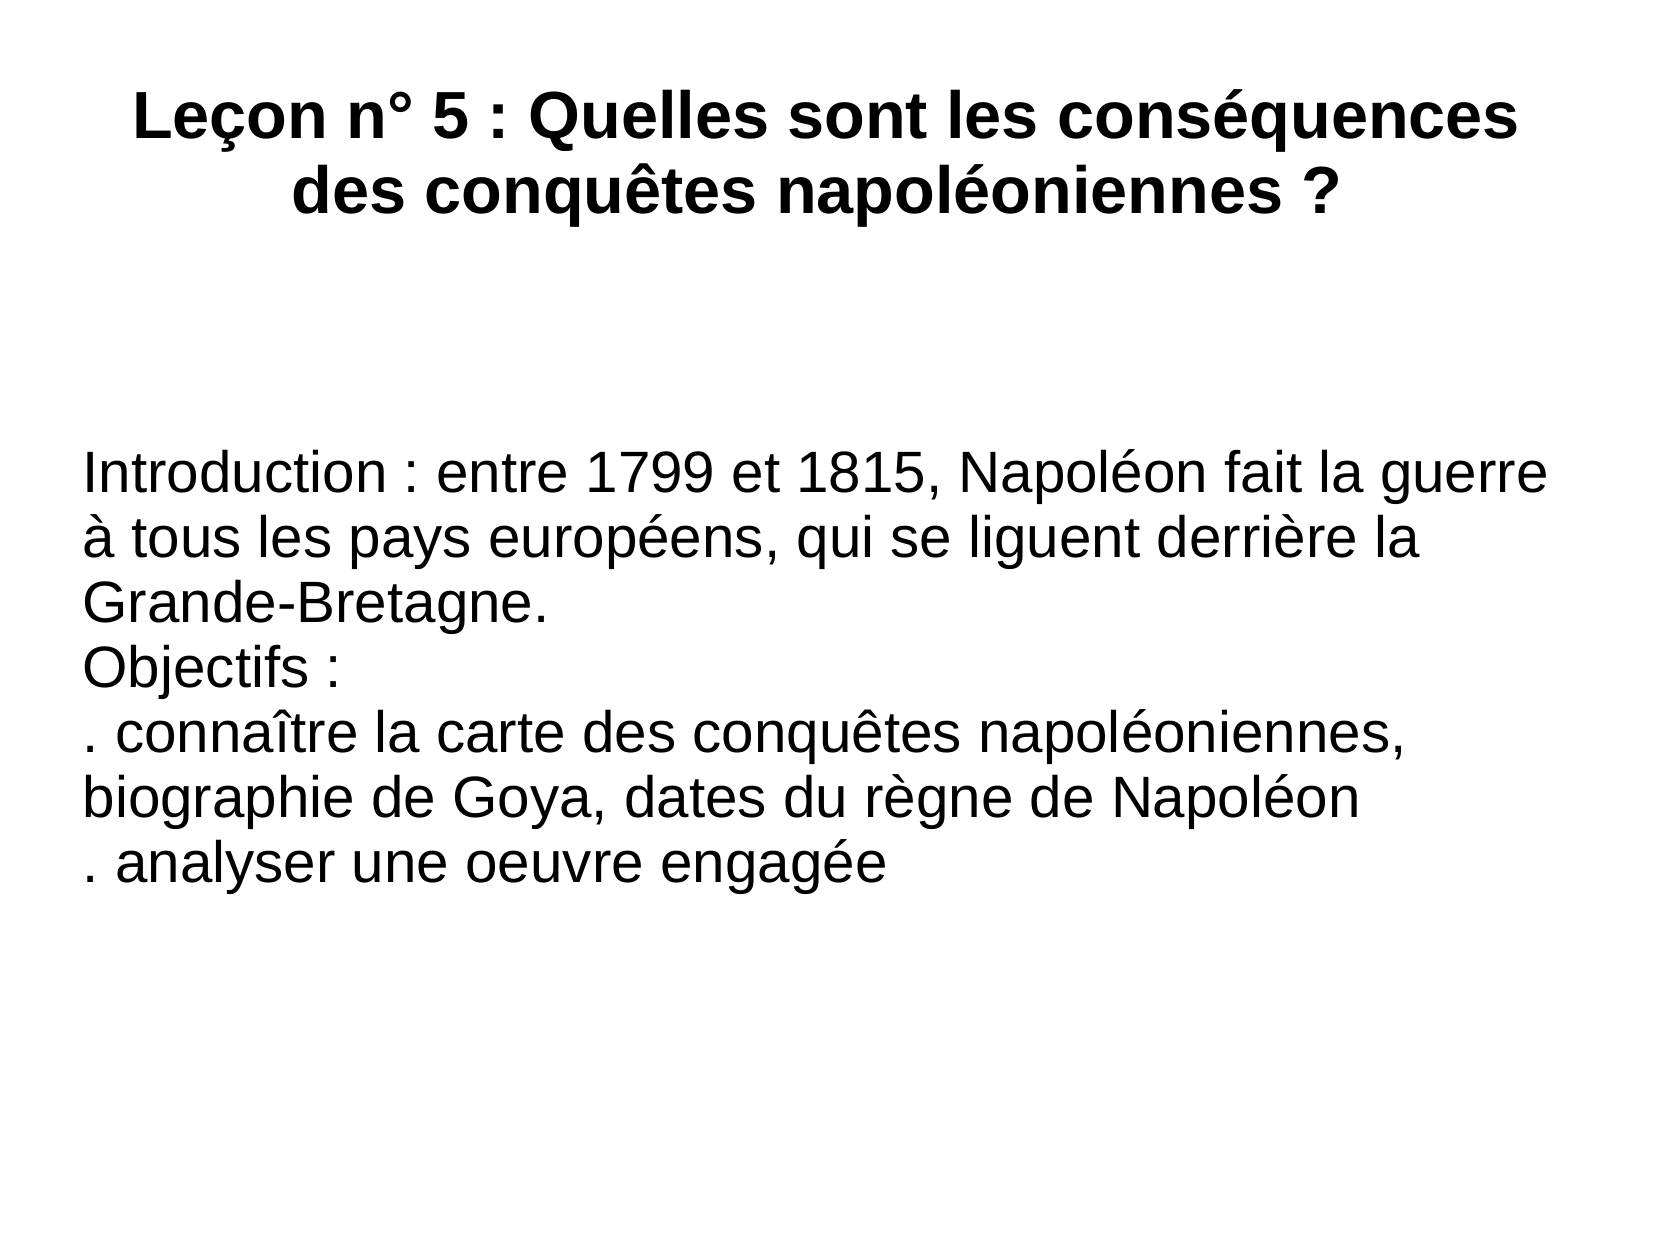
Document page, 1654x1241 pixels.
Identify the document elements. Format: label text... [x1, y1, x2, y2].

title Leçon n° 5 : Quelles sont les conséquences des conquêtes napoléoniennes ? [82, 49, 1571, 257]
subtitle Introduction : entre 1799 et 1815, Napoléon fait la guerre à tous les pays européens, qui se liguent derrière la Grande-Bretagne. Objectifs : . connaître la carte des conquêtes napoléoniennes, biographie de Goya, dates du règne de Napoléon . analyser une oeuvre engagée [82, 290, 1571, 1109]
